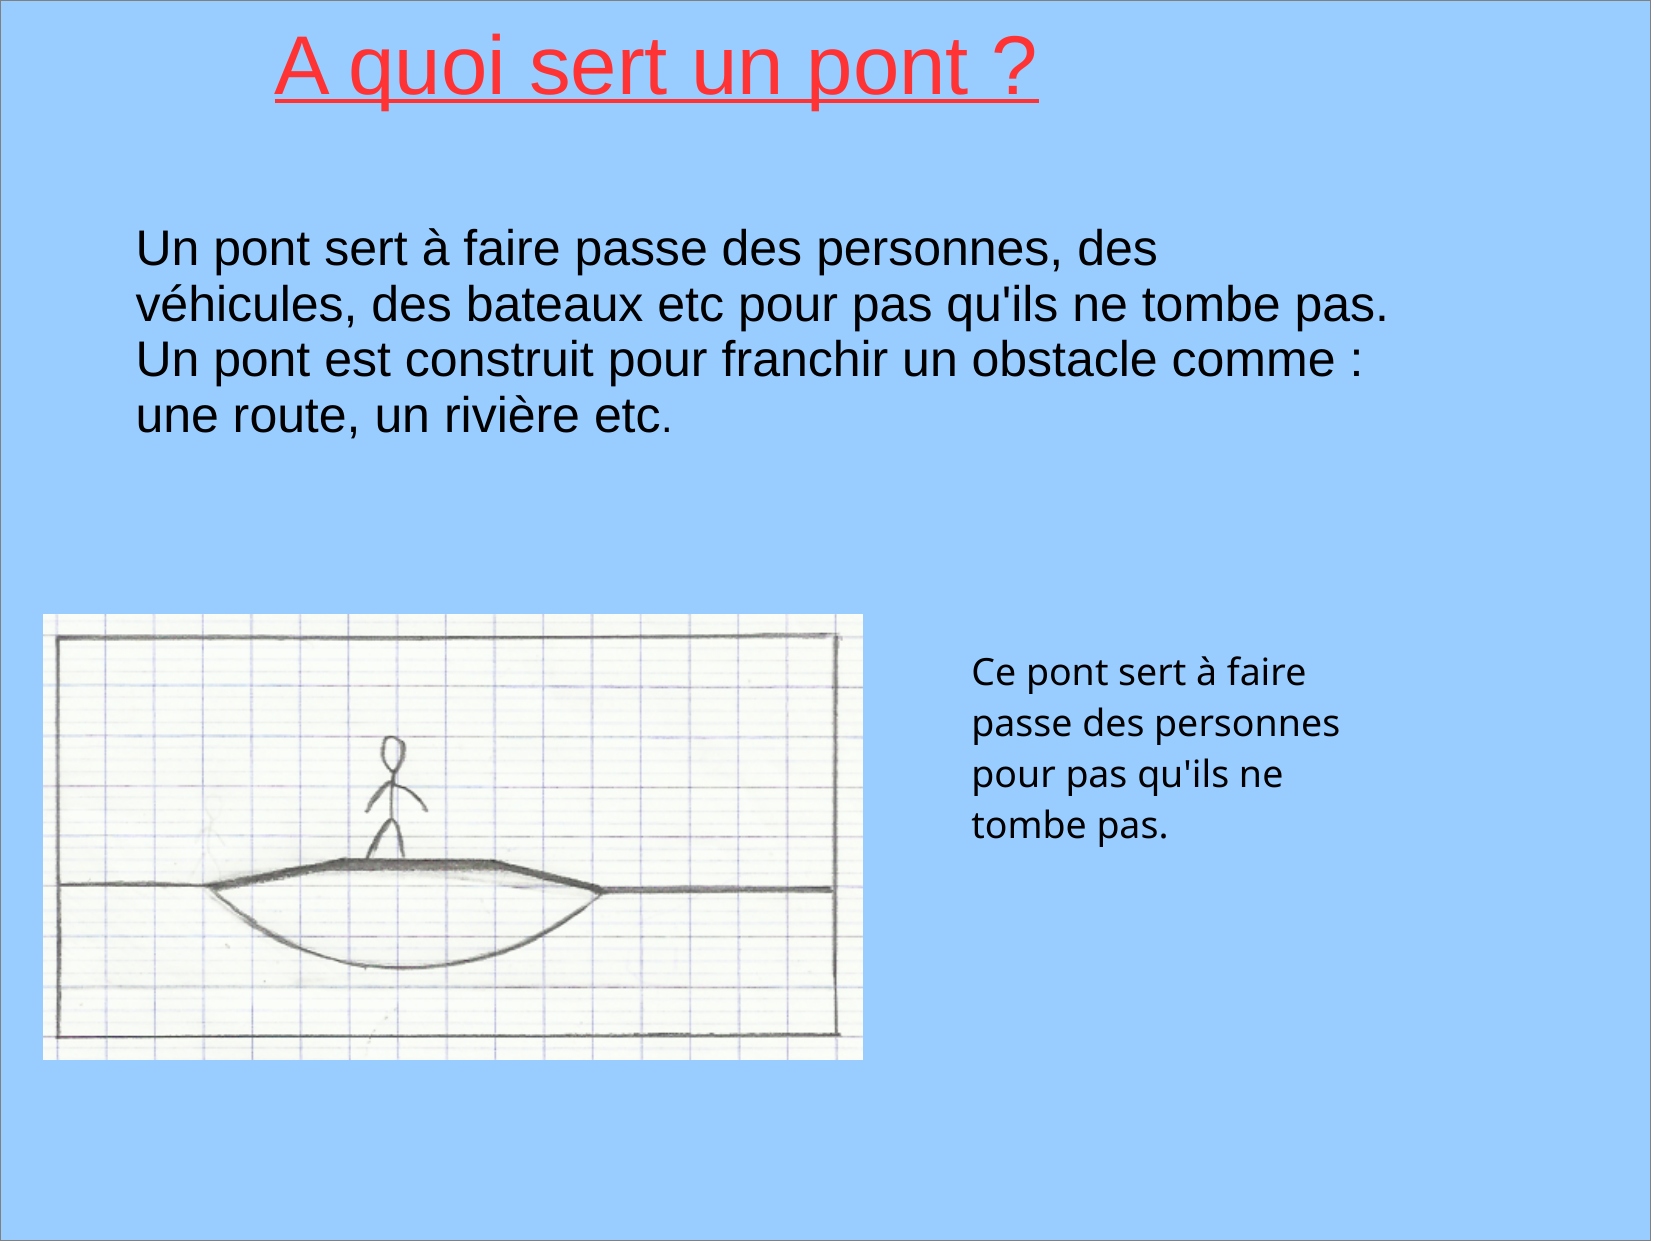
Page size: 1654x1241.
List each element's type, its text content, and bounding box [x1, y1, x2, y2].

picture [43, 614, 120, 1060]
text_box [0, 0, 1651, 1241]
text_box Un pont sert à faire passe des personnes, des véhicules, des bateaux etc pour pas qu'ils ne tombe pas. Un pont est construit pour franchir un obstacle comme : une route, un rivière etc. [120, 212, 1406, 1111]
text_box A quoi sert un pont ? [259, 11, 1300, 178]
text_box Ce pont sert à faire passe des personnes pour pas qu'ils ne tombe pas. [956, 637, 1394, 1040]
